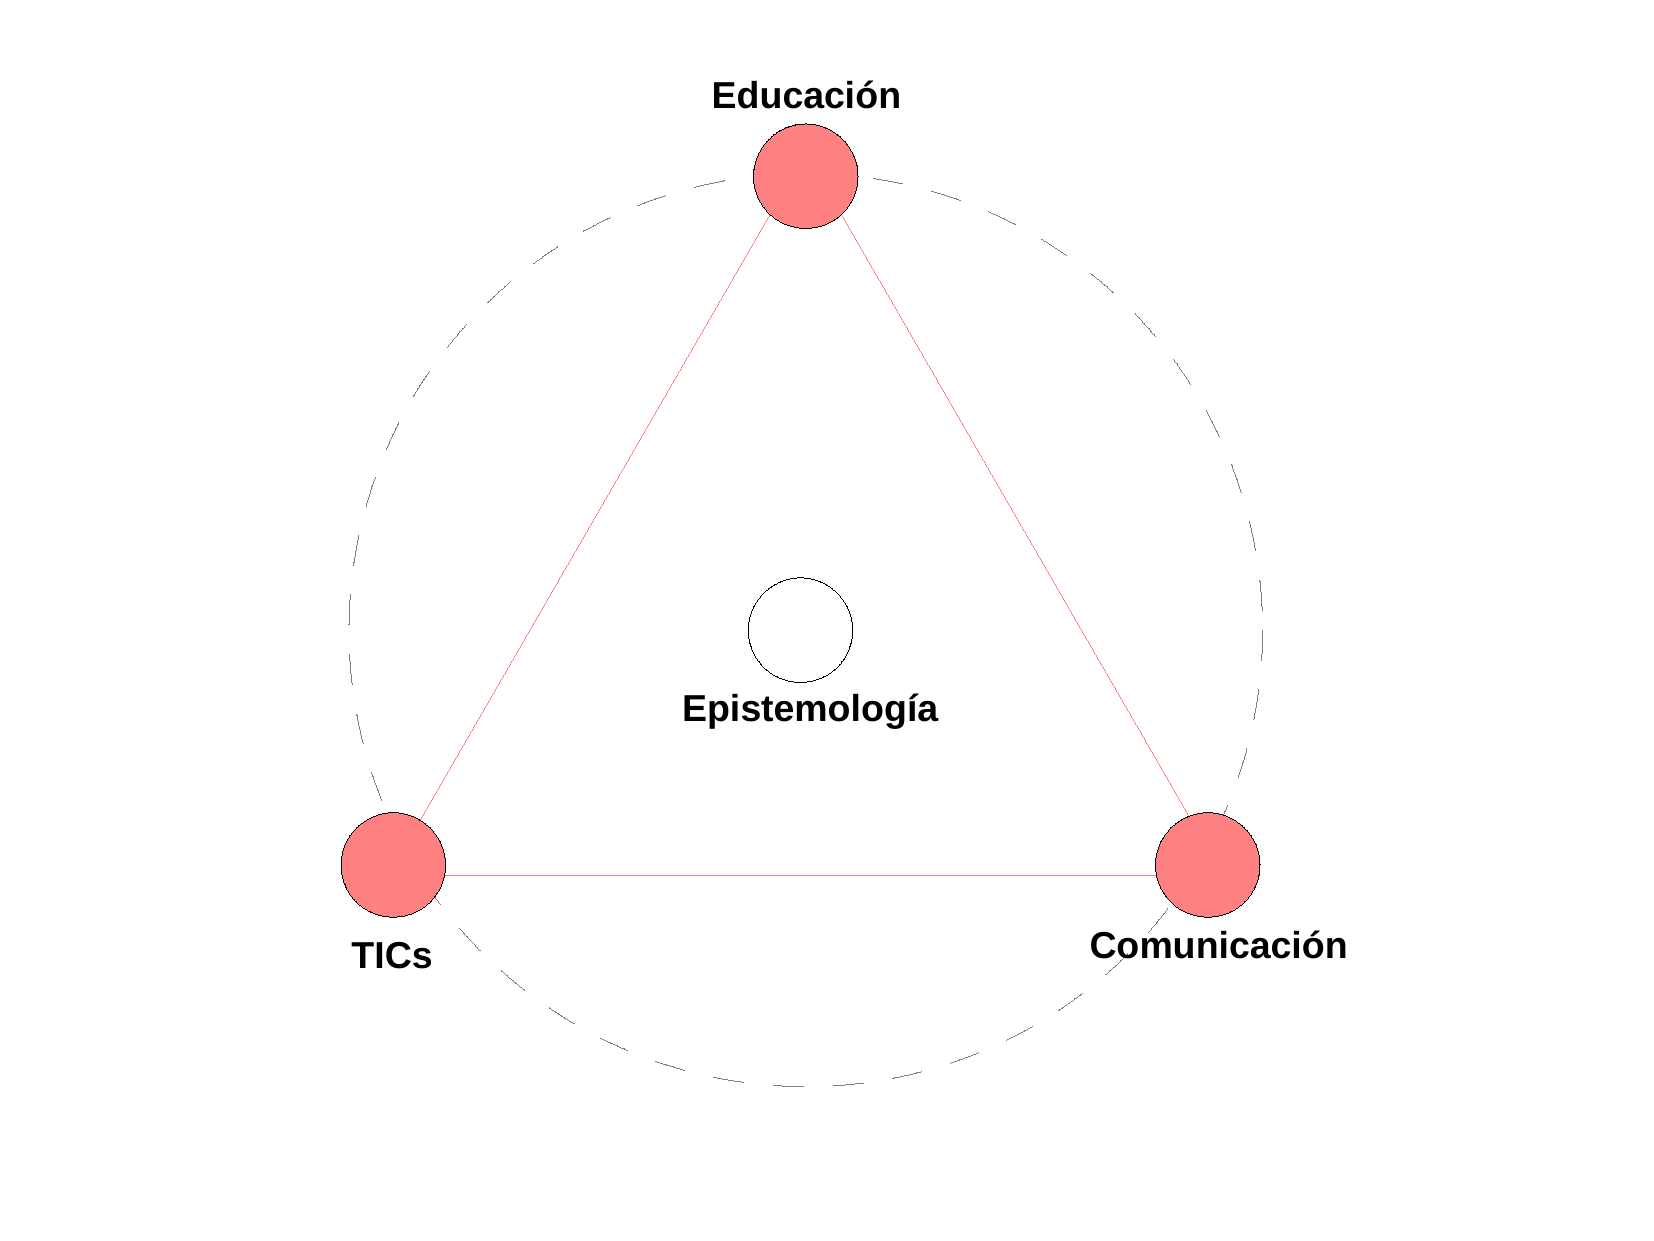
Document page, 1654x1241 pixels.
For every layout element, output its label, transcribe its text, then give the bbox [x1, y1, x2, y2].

text_box [748, 577, 853, 680]
text_box [753, 124, 859, 229]
text_box Epistemología [667, 680, 954, 737]
text_box TICs [336, 927, 448, 984]
text_box [341, 812, 446, 918]
text_box Educación [696, 67, 917, 124]
text_box [1155, 812, 1261, 917]
text_box Comunicación [1074, 917, 1363, 975]
